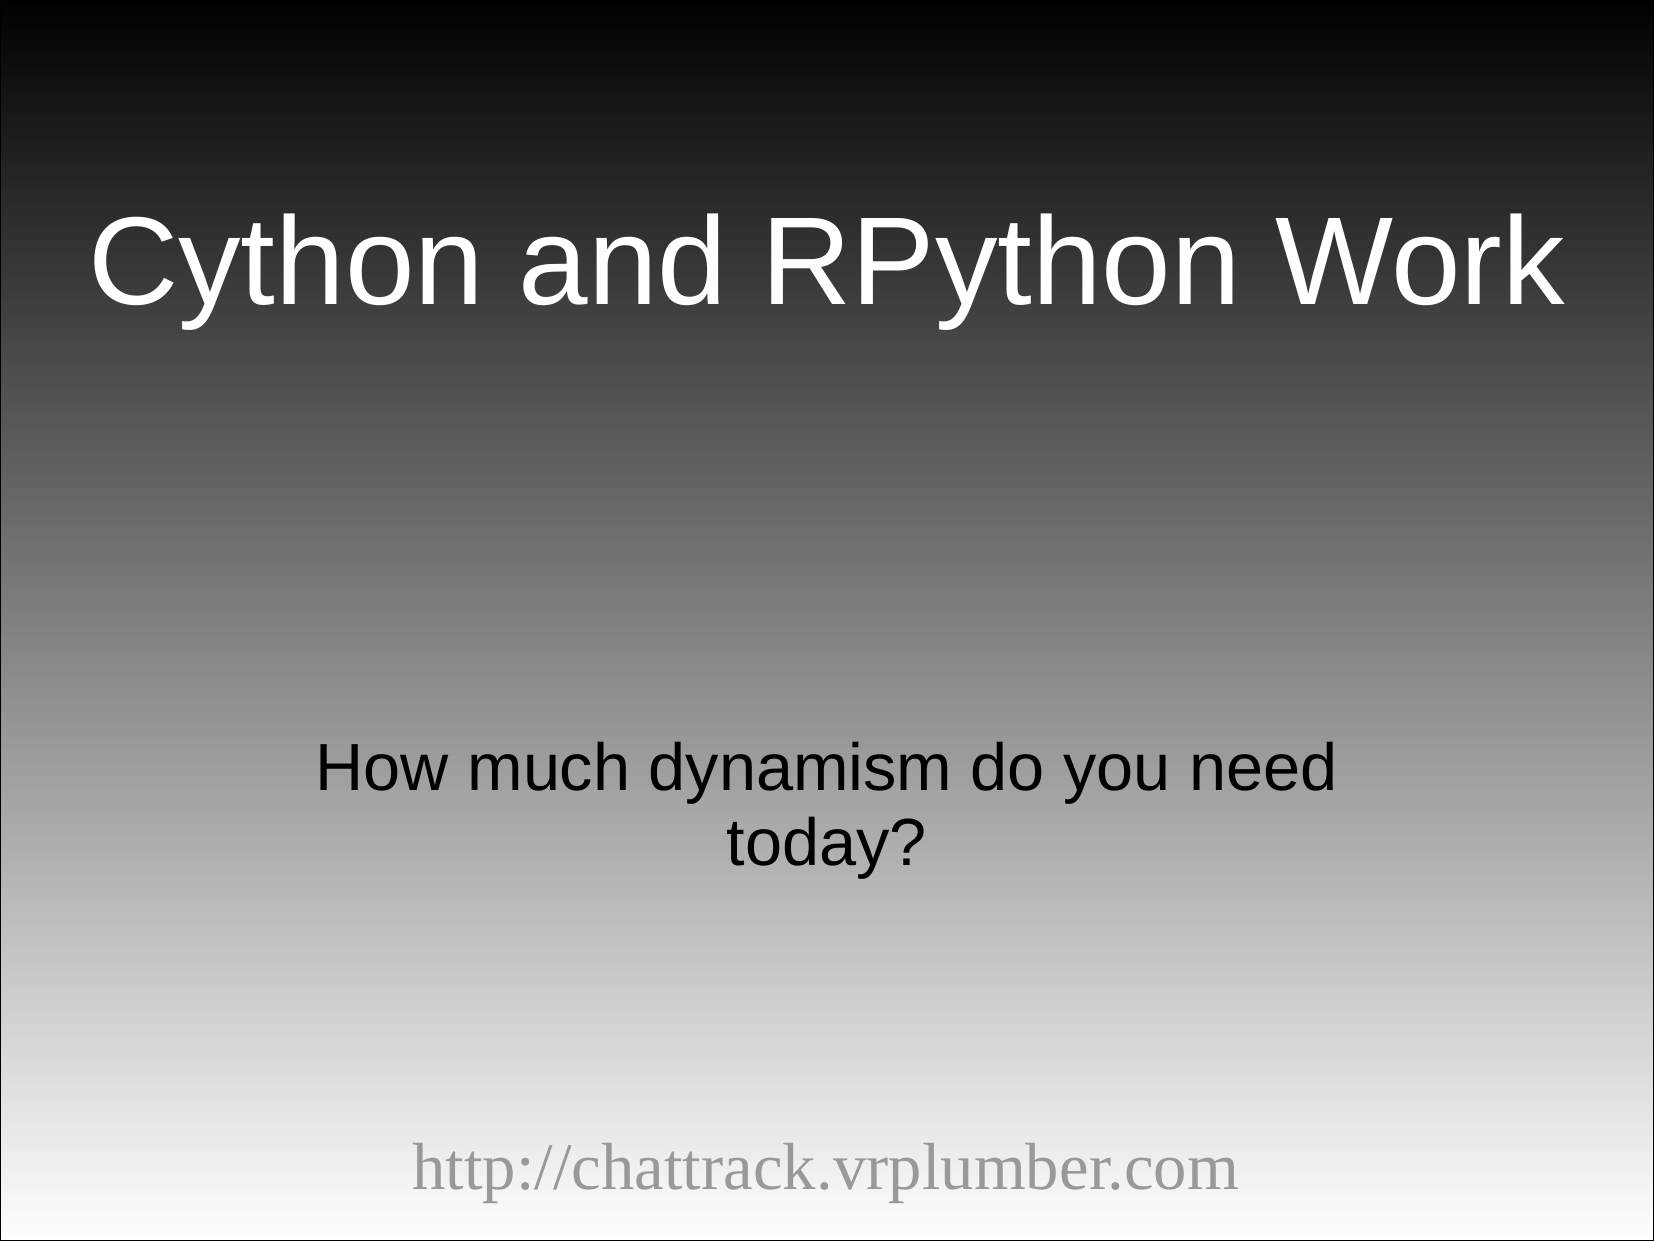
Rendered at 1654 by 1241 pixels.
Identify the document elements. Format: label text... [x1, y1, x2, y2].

title Cython and RPython Work [0, 49, 1654, 473]
subtitle How much dynamism do you need today? [29, 395, 1625, 1215]
